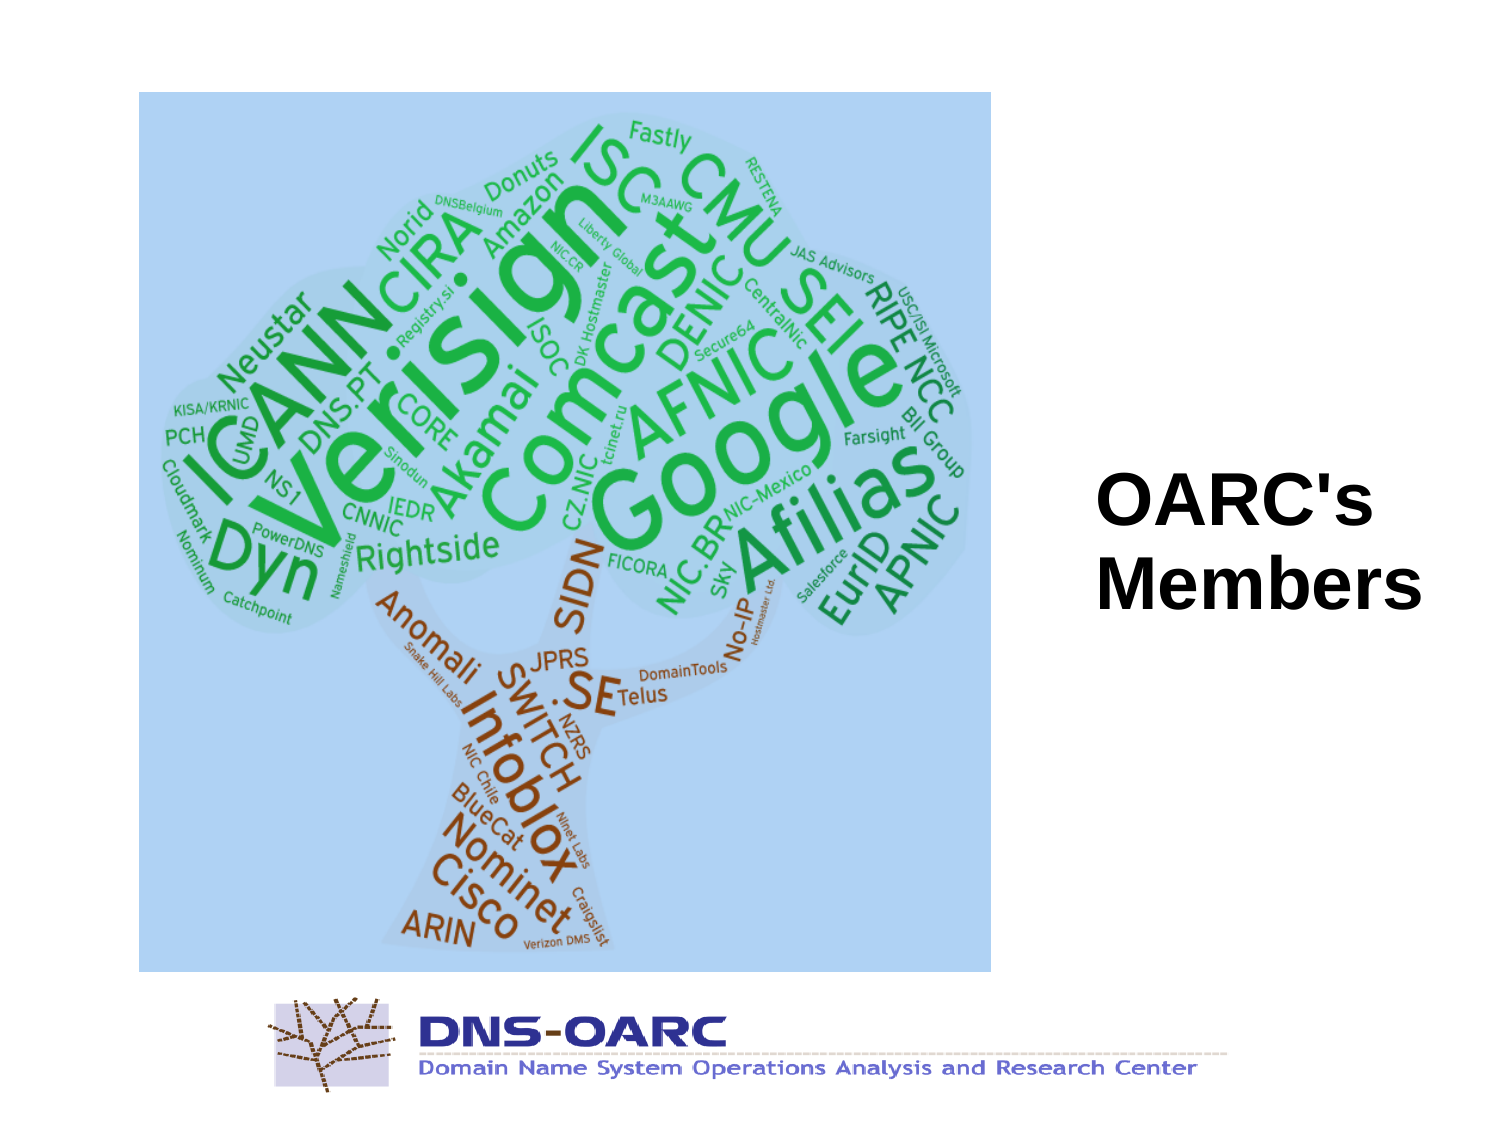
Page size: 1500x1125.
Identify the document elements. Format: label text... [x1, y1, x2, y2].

list OARC's Members [1095, 457, 1426, 668]
picture [214, 991, 1259, 1099]
picture [139, 92, 991, 972]
